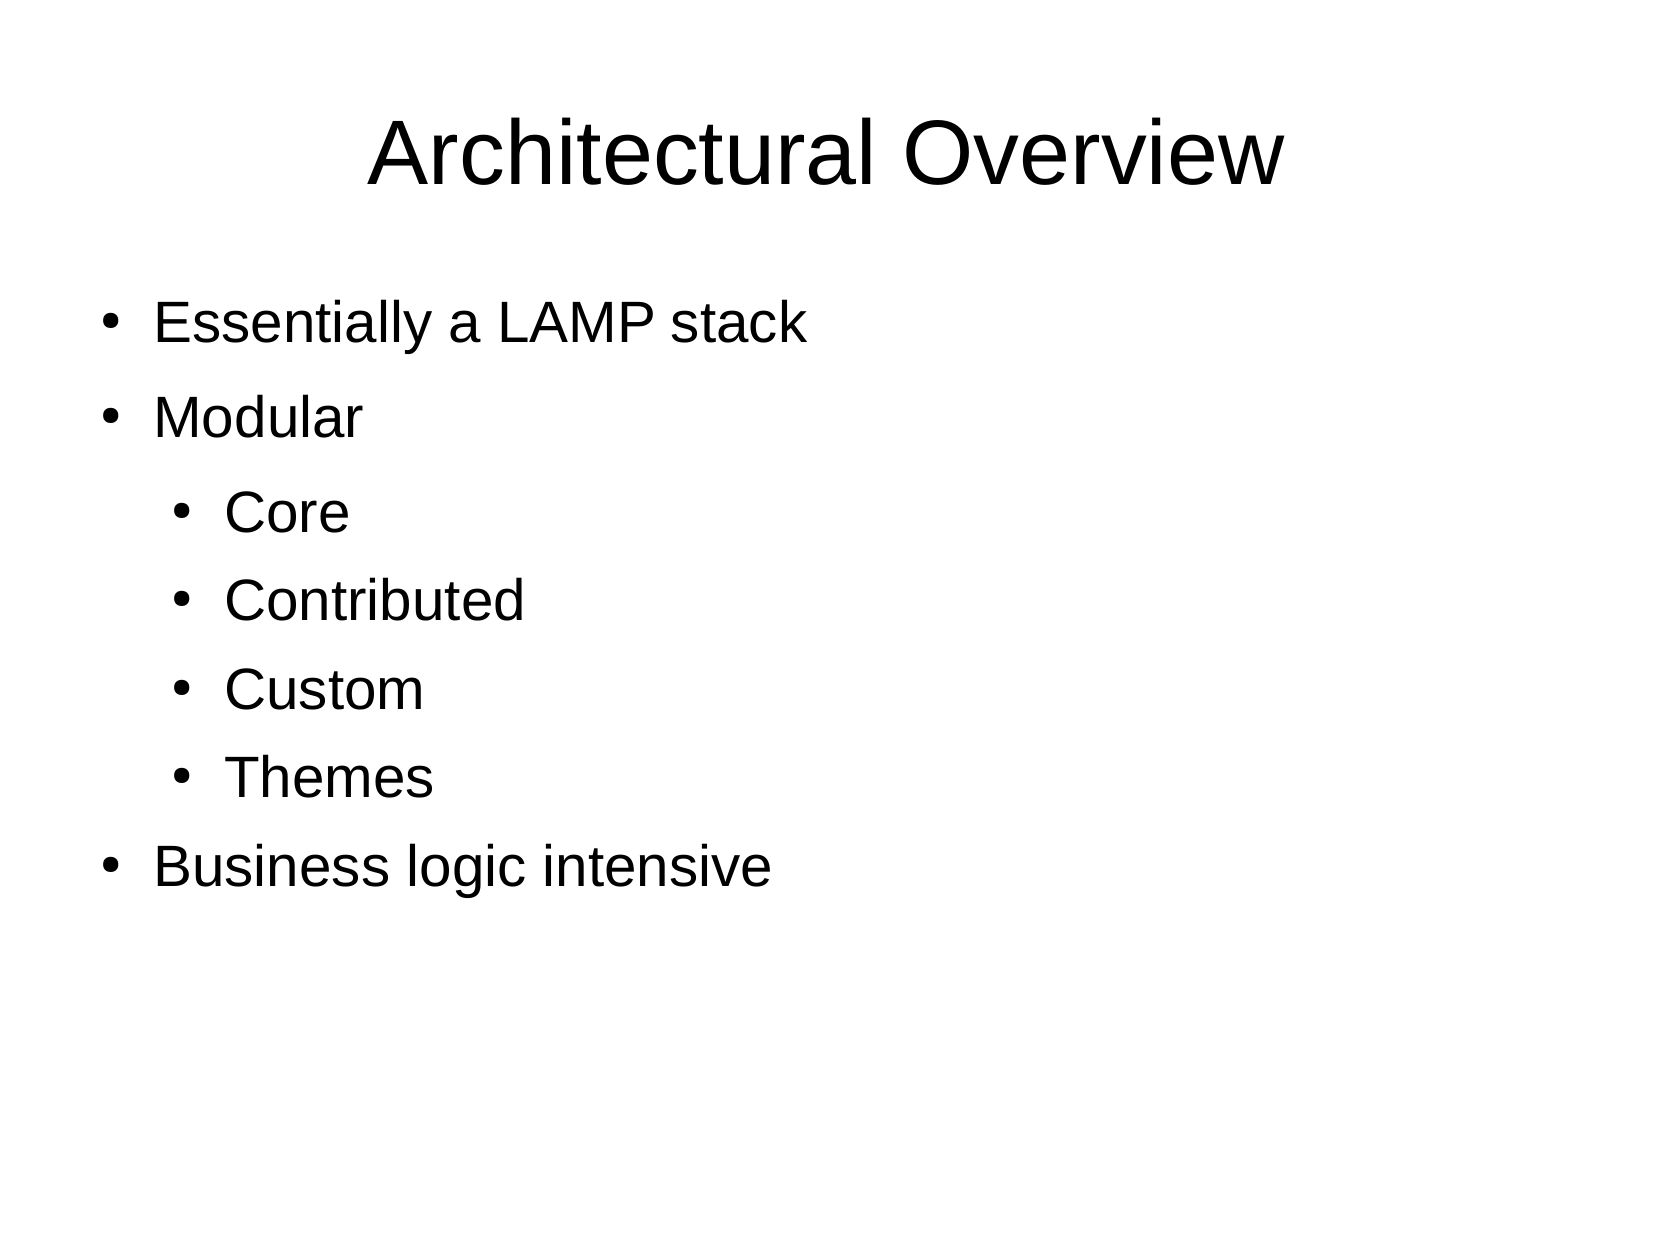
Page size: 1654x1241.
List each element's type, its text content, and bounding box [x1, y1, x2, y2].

title Architectural Overview [82, 49, 1571, 257]
list Essentially a LAMP stack Modular Core Contributed Custom Themes Business logic intensive [82, 290, 1571, 1109]
